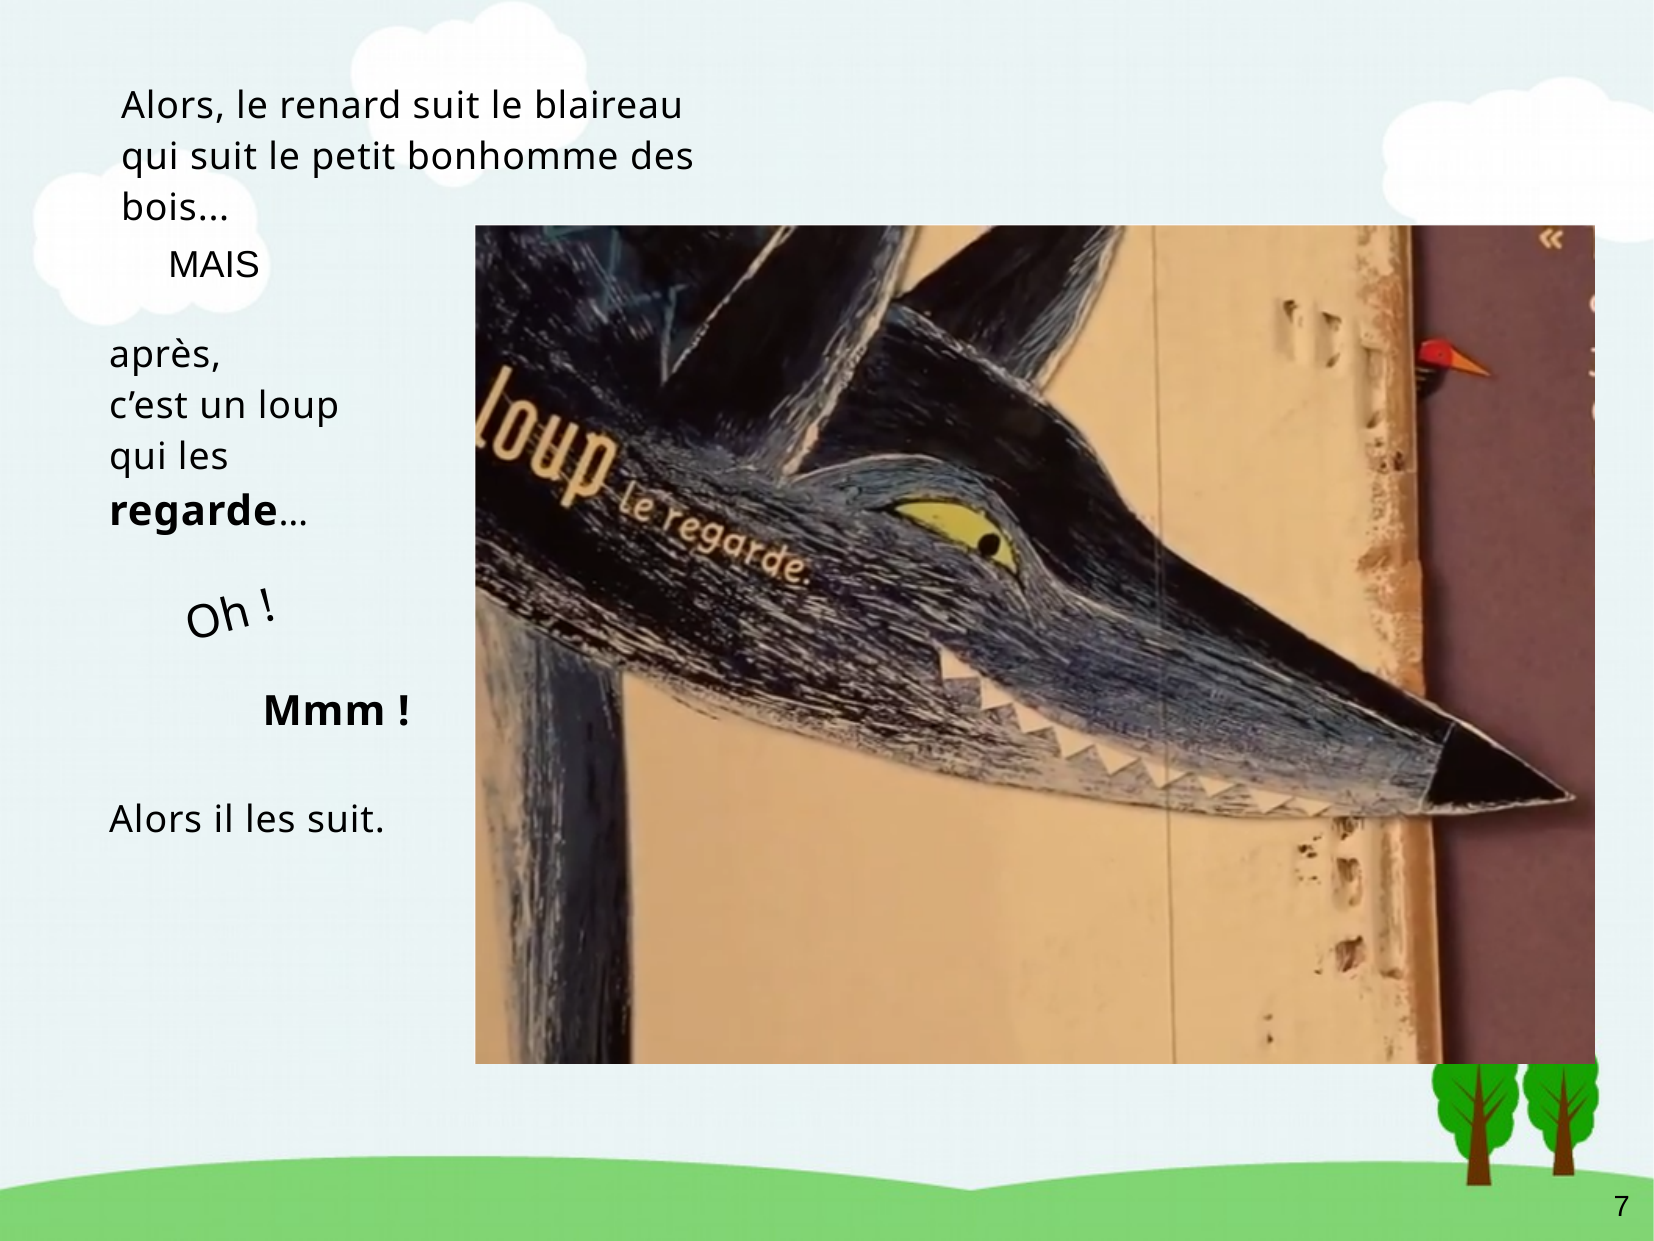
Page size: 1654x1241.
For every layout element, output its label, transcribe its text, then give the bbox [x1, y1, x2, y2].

text_box après, c’est un loup qui les regarde… Alors il les suit. [94, 320, 414, 875]
text_box Alors, le renard suit le blaireau qui suit le petit bonhomme des bois... [106, 70, 815, 191]
text_box Mmm ! [248, 673, 461, 739]
picture [0, 0, 1654, 1241]
text_box MAIS [153, 236, 355, 294]
text_box Oh ! [161, 555, 319, 668]
